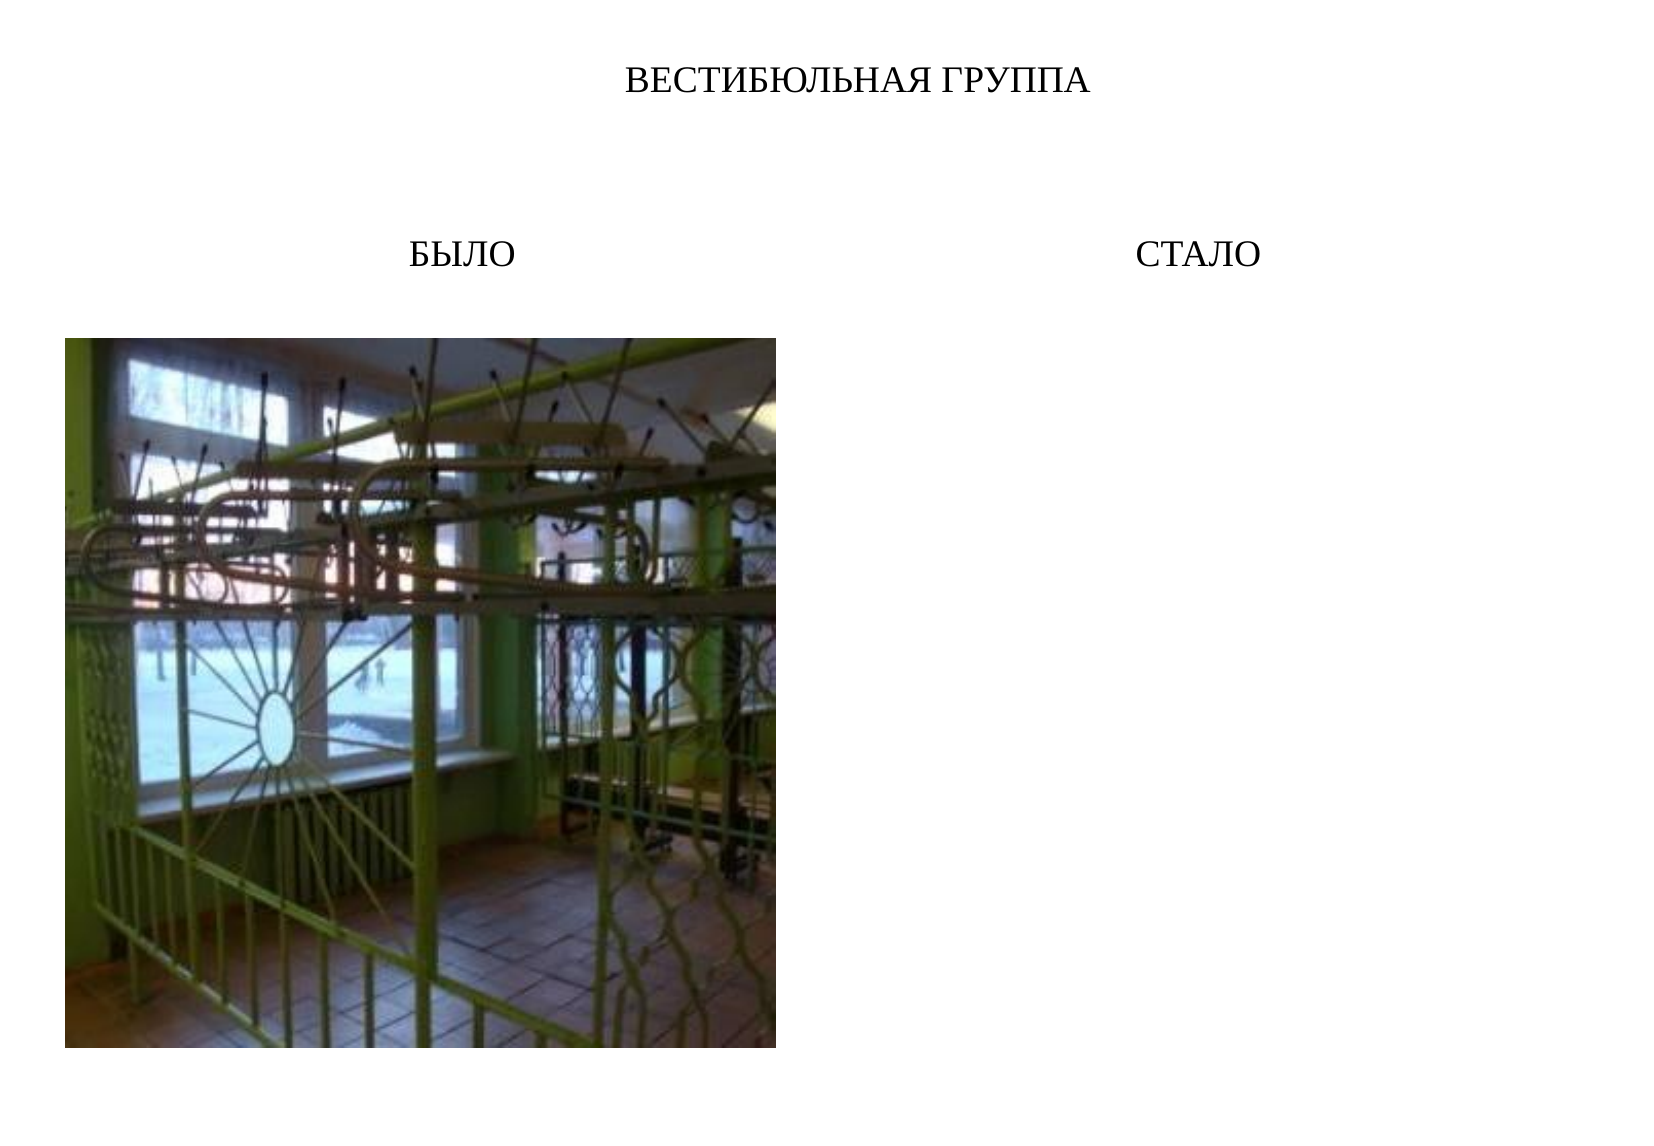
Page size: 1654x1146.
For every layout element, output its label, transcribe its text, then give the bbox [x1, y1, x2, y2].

picture [65, 338, 776, 1048]
text_box ВЕСТИБЮЛЬНАЯ ГРУППА [170, 45, 1546, 110]
text_box СТАЛО [1121, 221, 1276, 281]
text_box БЫЛО [394, 221, 531, 281]
